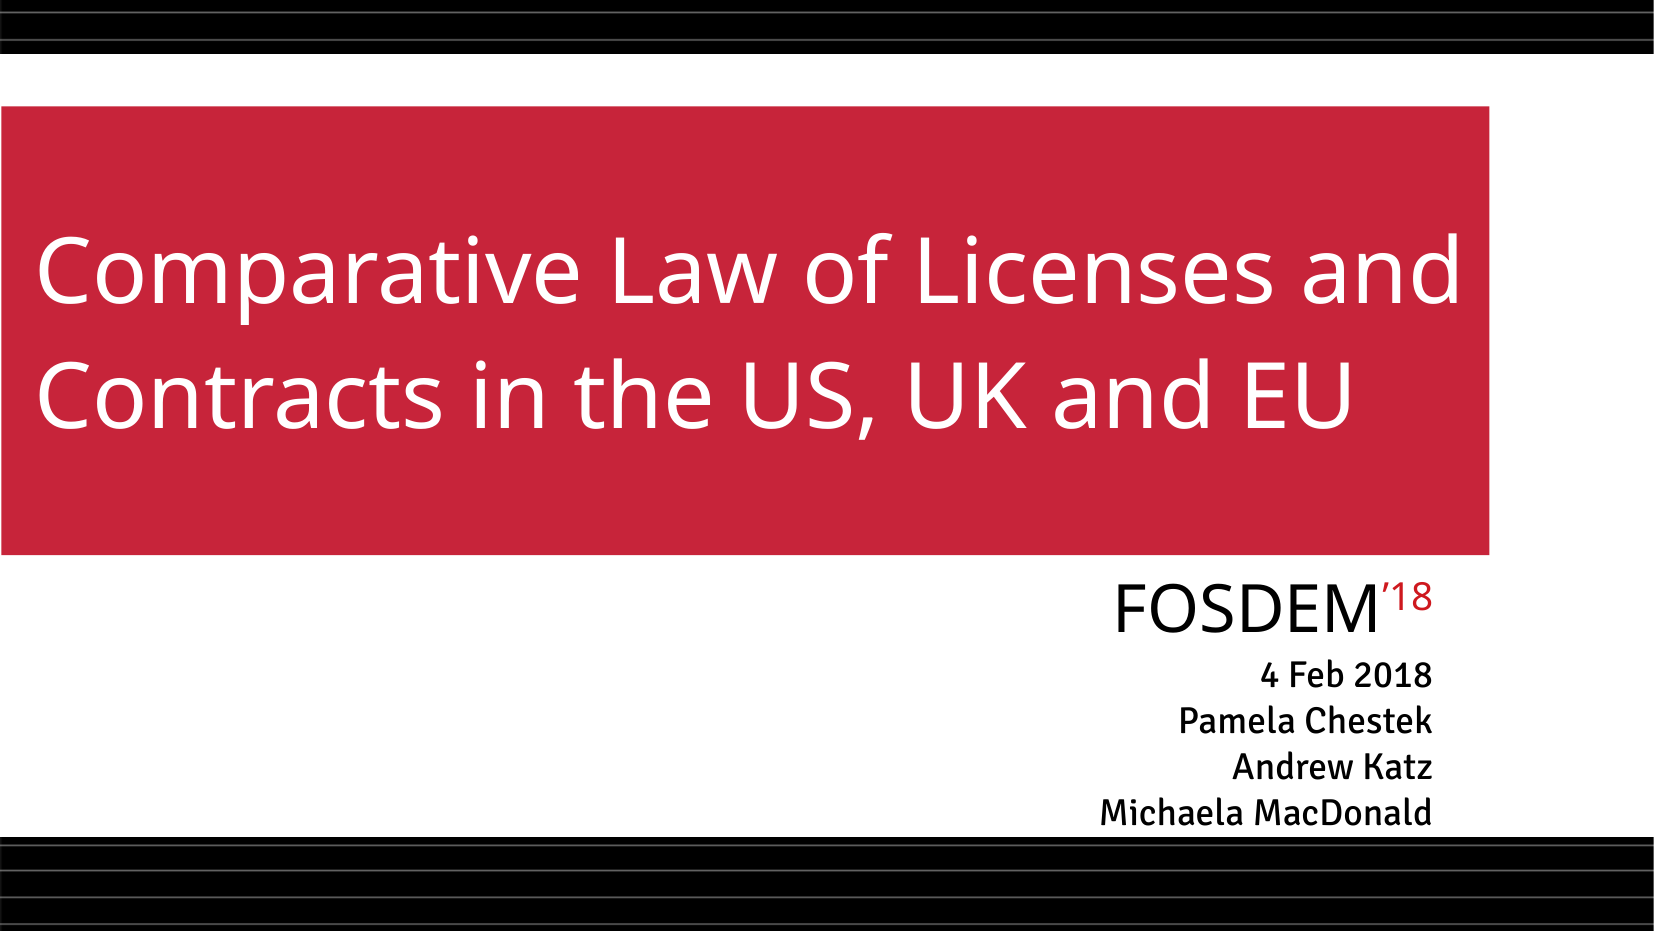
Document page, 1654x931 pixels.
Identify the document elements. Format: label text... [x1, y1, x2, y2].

picture [0, 837, 1654, 931]
subtitle FOSDEM’18 4 Feb 2018 Pamela Chestek Andrew Katz Michaela MacDonald [1098, 561, 1489, 839]
picture [0, 0, 1654, 54]
title Comparative Law of Licenses and Contracts in the US, UK and EU [1, 106, 1490, 556]
